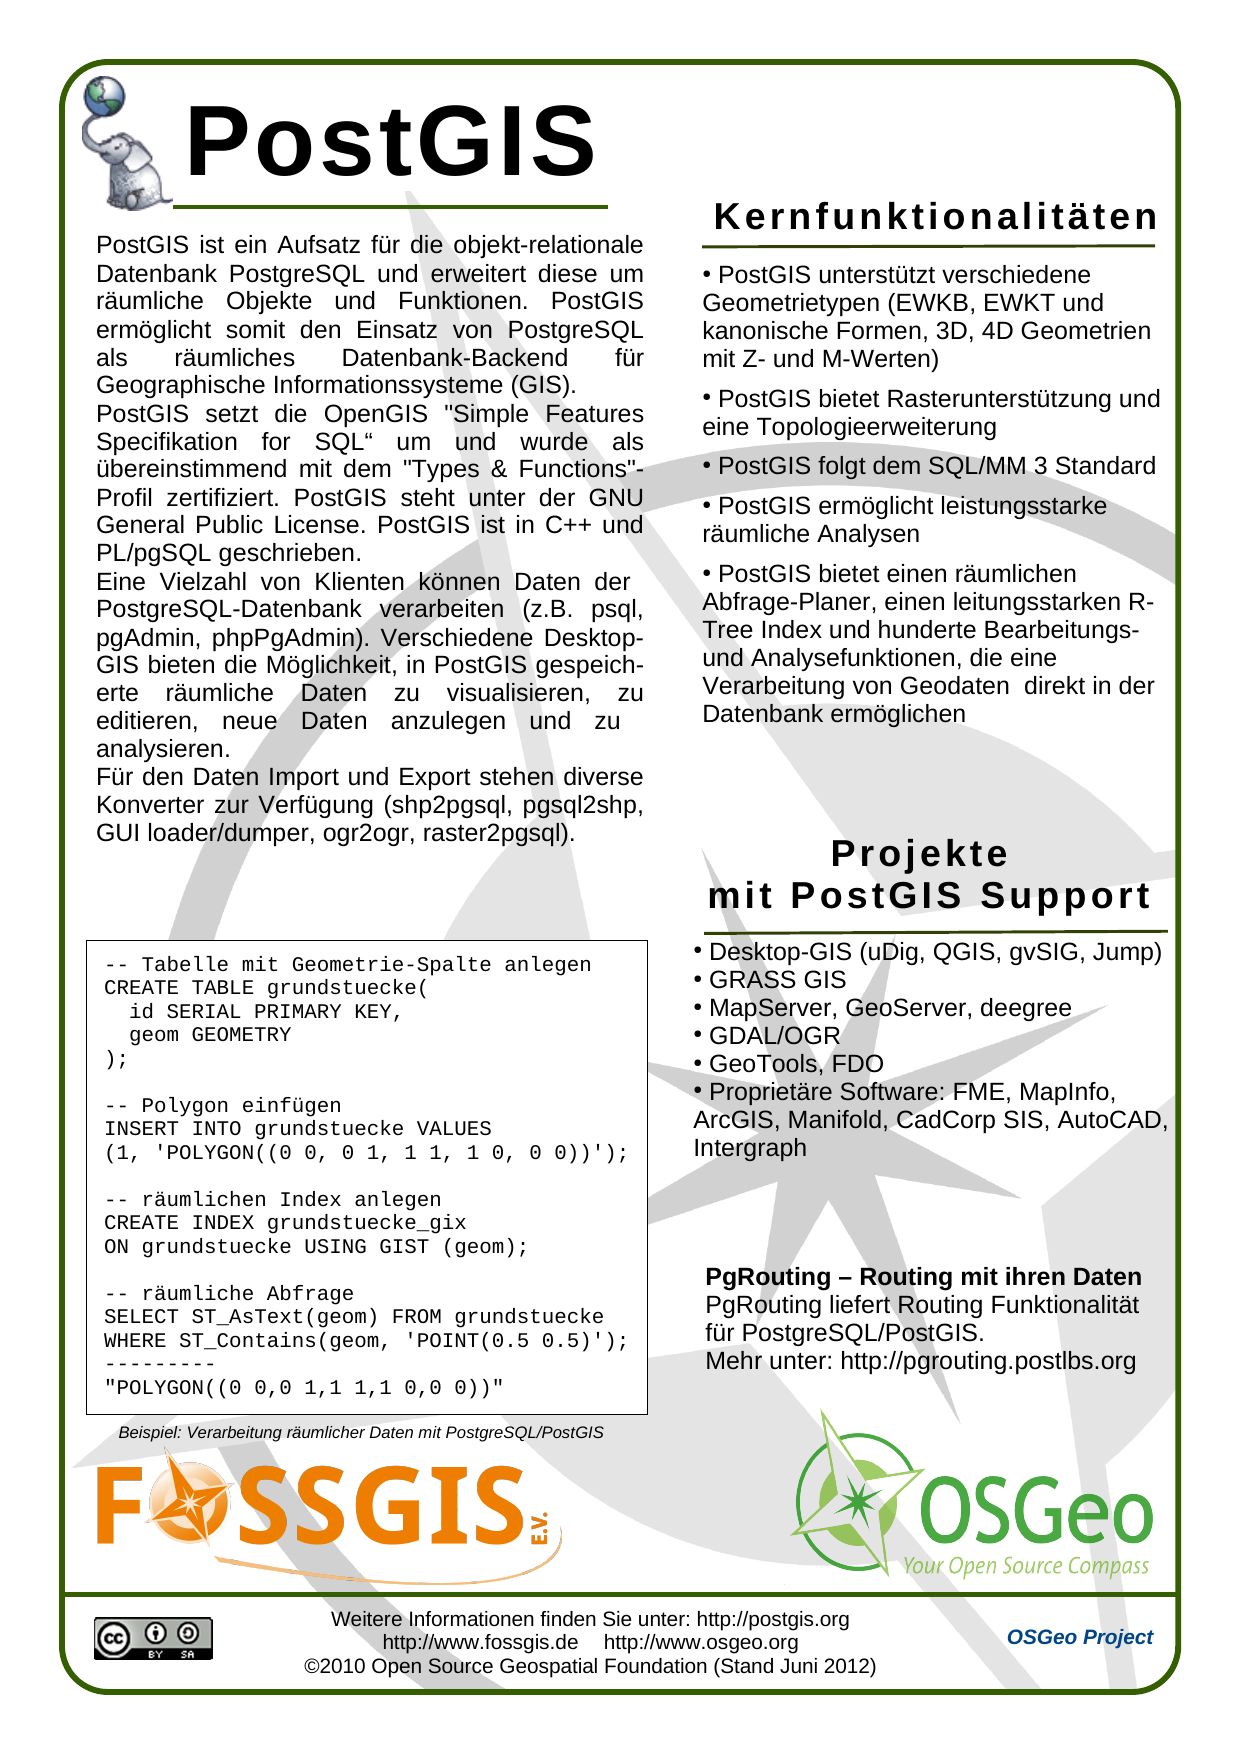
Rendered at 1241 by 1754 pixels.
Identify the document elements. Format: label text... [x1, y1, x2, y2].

text_box PostGIS unterstützt verschiedene Geometrietypen (EWKB, EWKT und kanonische Formen, 3D, 4D Geometrien mit Z- und M-Werten) PostGIS bietet Rasterunterstützung und eine Topologieerweiterung PostGIS folgt dem SQL/MM 3 Standard PostGIS ermöglicht leistungsstarke räumliche Analysen PostGIS bietet einen räumlichen Abfrage-Planer, einen leitungsstarken R-Tree Index und hunderte Bearbeitungs- und Analysefunktionen, die eine Verarbeitung von Geodaten direkt in der Datenbank ermöglichen [687, 253, 1182, 784]
text_box Projekte mit PostGIS Support [683, 825, 1174, 937]
text_box Kernfunktionalitäten [690, 187, 1182, 252]
picture [65, 1597, 1175, 1689]
picture [1156, 1664, 1179, 1690]
text_box PostGIS ist ein Aufsatz für die objekt-relationale Datenbank PostgreSQL und erweitert diese um räumliche Objekte und Funktionen. PostGIS ermöglicht somit den Einsatz von PostgreSQL als räumliches Datenbank-Backend für Geographische Informationssysteme (GIS). PostGIS setzt die OpenGIS "Simple Features Specifikation for SQL“ um und wurde als übereinstimmend mit dem "Types & Functions"-Profil zertifiziert. PostGIS steht unter der GNU General Public License. PostGIS ist in C++ und PL/pgSQL geschrieben. Eine Vielzahl von Klienten können Daten der PostgreSQL-Datenbank verarbeiten (z.B. psql, pgAdmin, phpPgAdmin). Verschiedene Desktop-GIS bieten die Möglichkeit, in PostGIS gespeich-erte räumliche Daten zu visualisieren, zu editieren, neue Daten anzulegen und zu analysieren. Für den Daten Import und Export stehen diverse Konverter zur Verfügung (shp2pgsql, pgsql2shp, GUI loader/dumper, ogr2ogr, raster2pgsql). [81, 223, 661, 1003]
picture [62, 1666, 84, 1690]
text_box -- Tabelle mit Geometrie-Spalte anlegen CREATE TABLE grundstuecke( id SERIAL PRIMARY KEY, geom GEOMETRY ); -- Polygon einfügen INSERT INTO grundstuecke VALUES (1, 'POLYGON((0 0, 0 1, 1 1, 1 0, 0 0))'); -- räumlichen Index anlegen CREATE INDEX grundstuecke_gix ON grundstuecke USING GIST (geom); -- räumliche Abfrage SELECT ST_AsText(geom) FROM grundstuecke WHERE ST_Contains(geom, 'POINT(0.5 0.5)'); --------- "POLYGON((0 0,0 1,1 1,1 0,0 0))" [86, 940, 648, 1415]
text_box Desktop-GIS (uDig, QGIS, gvSIG, Jump) GRASS GIS MapServer, GeoServer, deegree GDAL/OGR GeoTools, FDO Proprietäre Software: FME, MapInfo, ArcGIS, Manifold, CadCorp SIS, AutoCAD, Intergraph [678, 930, 1204, 1242]
picture [65, 76, 1175, 1592]
text_box PgRouting – Routing mit ihren Daten PgRouting liefert Routing Funktionalität für PostgreSQL/PostGIS. Mehr unter: http://pgrouting.postlbs.org [690, 1255, 1170, 1397]
text_box PostGIS [115, 77, 667, 222]
text_box Beispiel: Verarbeitung räumlicher Daten mit PostgreSQL/PostGIS [103, 1415, 620, 1452]
